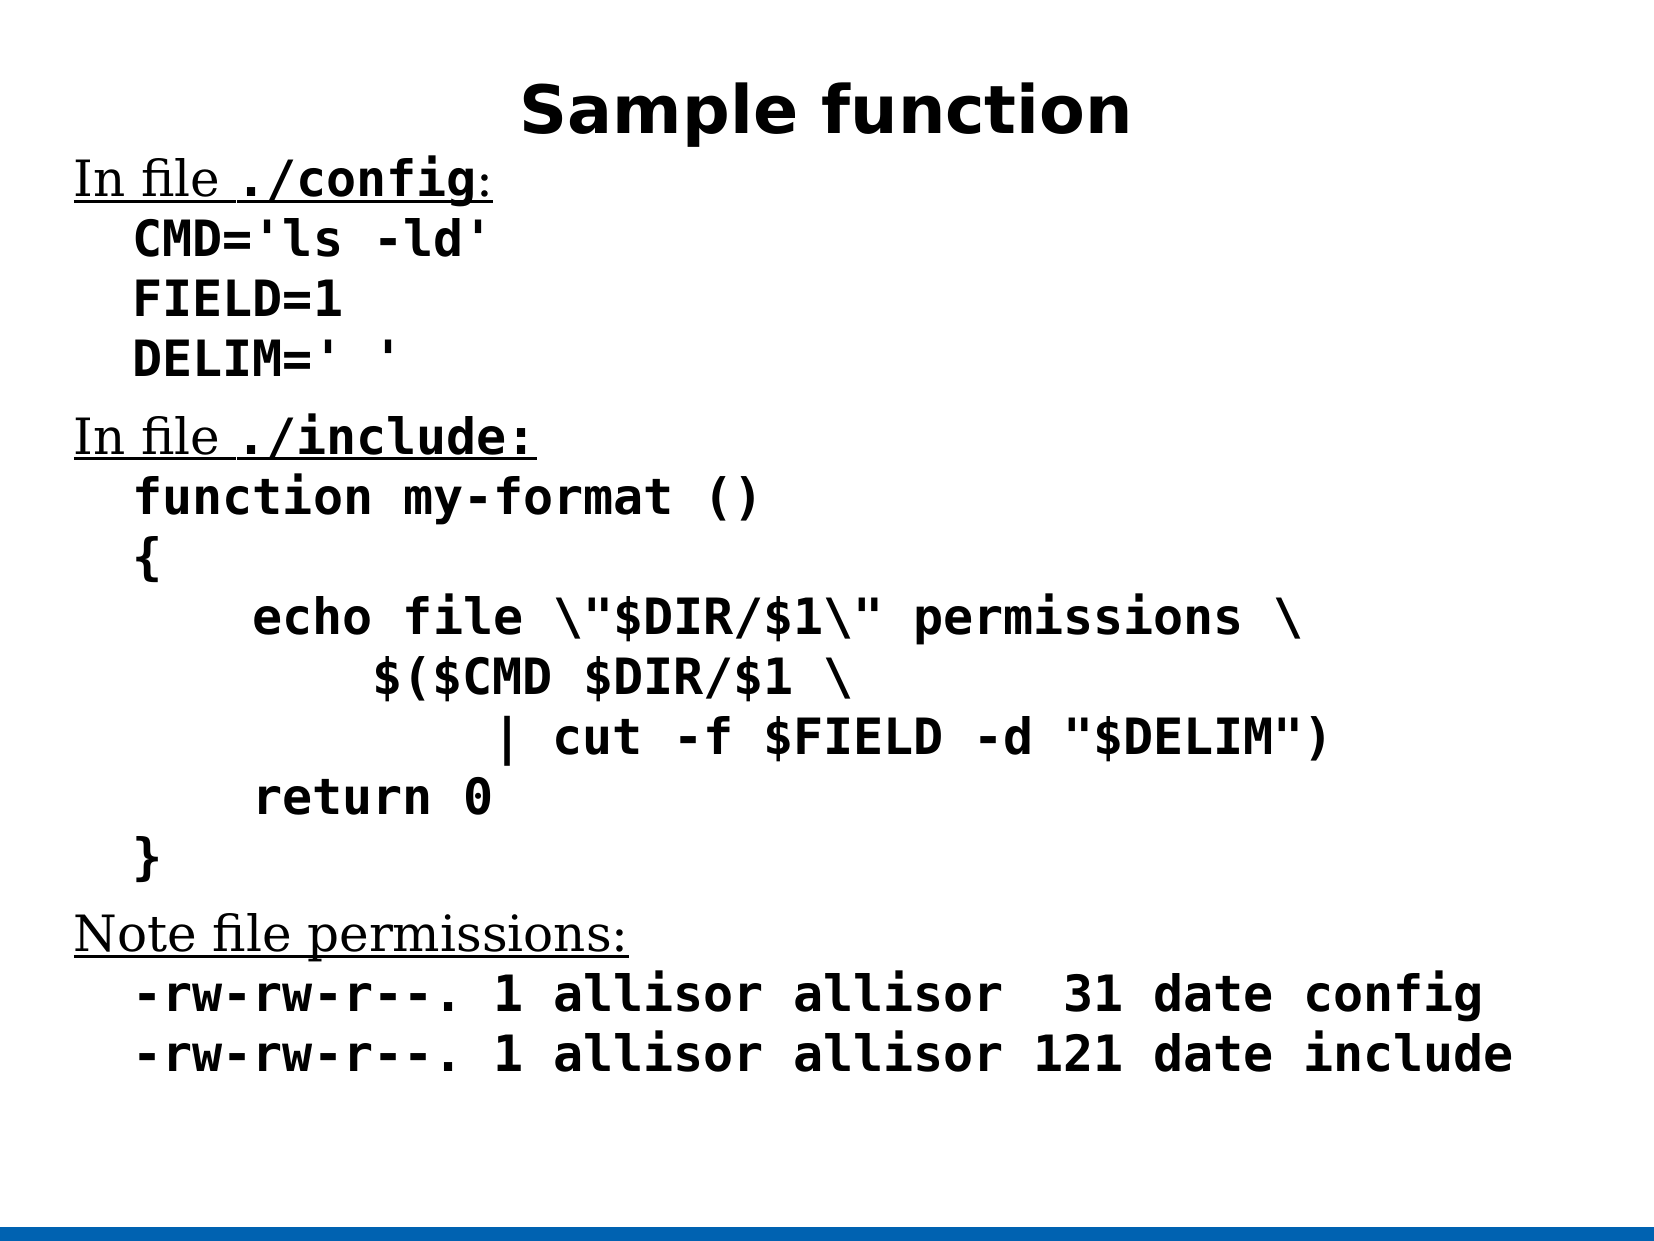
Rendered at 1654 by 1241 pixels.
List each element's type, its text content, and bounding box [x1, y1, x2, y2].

text_box Sample function In file ./config: CMD='ls -ld' FIELD=1 DELIM=' ' In file ./include: function my-format () { echo file \"$DIR/$1\" permissions \ $($CMD $DIR/$1 \ | cut -f $FIELD -d "$DELIM") return 0 } Note file permissions: -rw-rw-r--. 1 allisor allisor 31 date config -rw-rw-r--. 1 allisor allisor 121 date include [59, 59, 1595, 1090]
